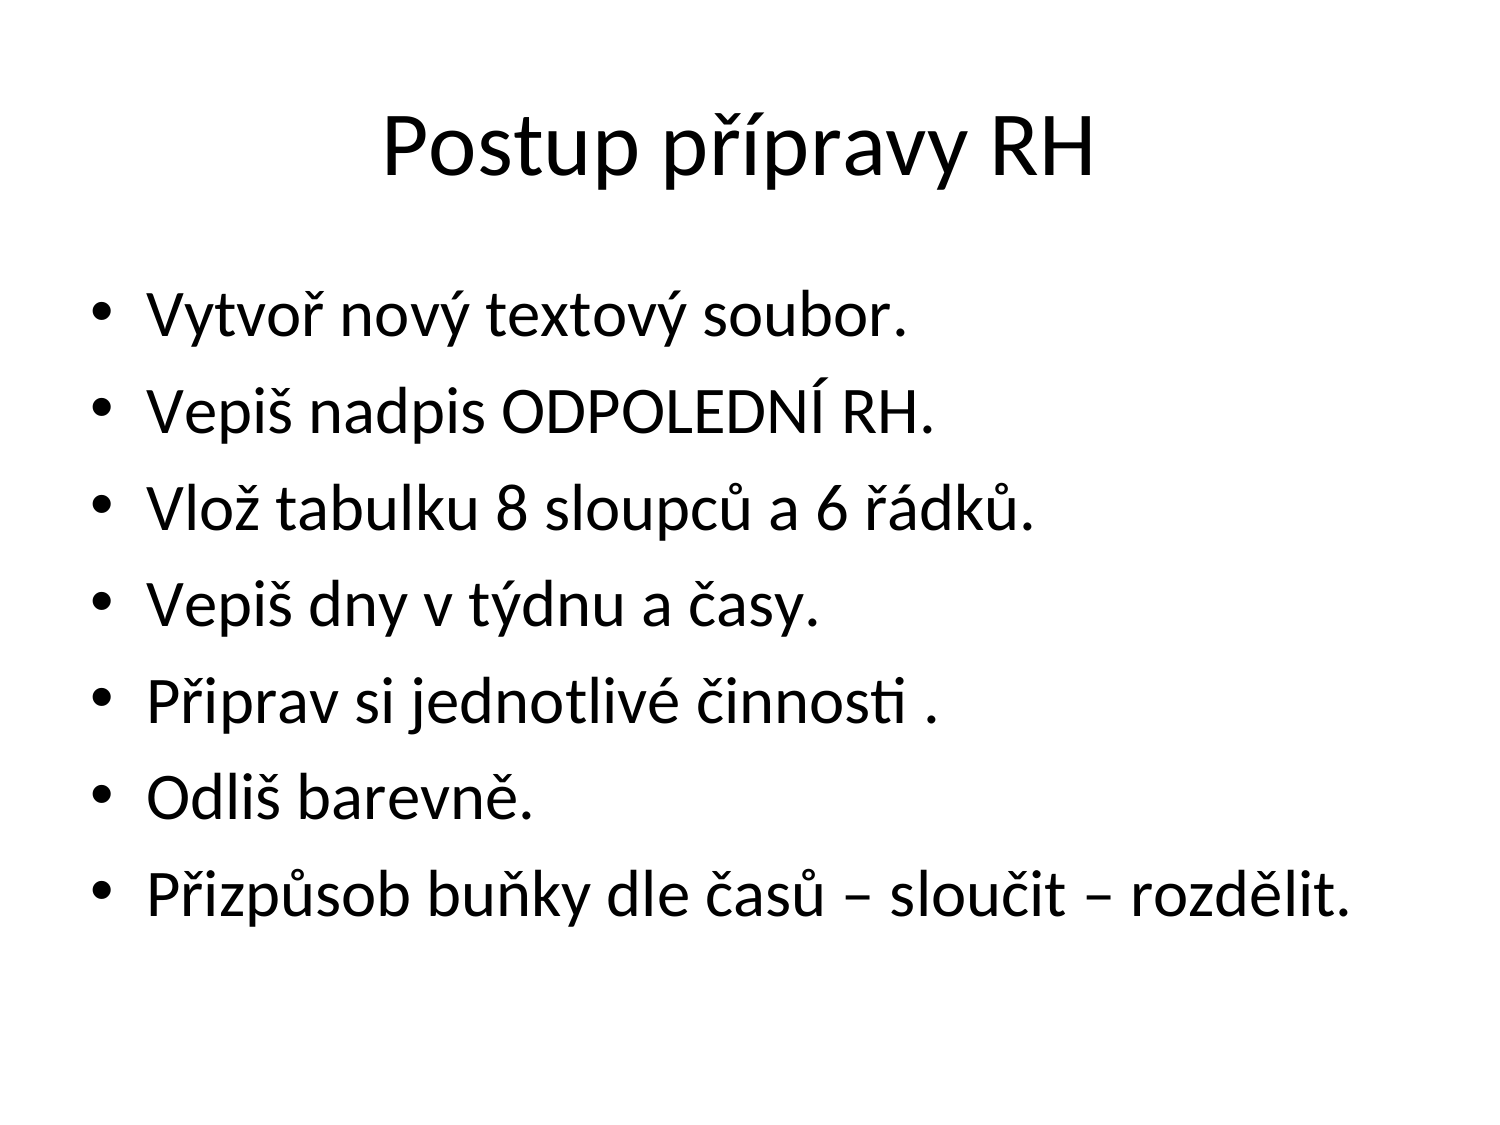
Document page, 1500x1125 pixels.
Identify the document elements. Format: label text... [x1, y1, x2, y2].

title Postup přípravy RH [75, 45, 1426, 233]
list Vytvoř nový textový soubor. Vepiš nadpis ODPOLEDNÍ RH. Vlož tabulku 8 sloupců a 6 řádků. Vepiš dny v týdnu a časy. Připrav si jednotlivé činnosti . Odliš barevně. Přizpůsob buňky dle časů – sloučit – rozdělit. [75, 262, 1426, 1006]
